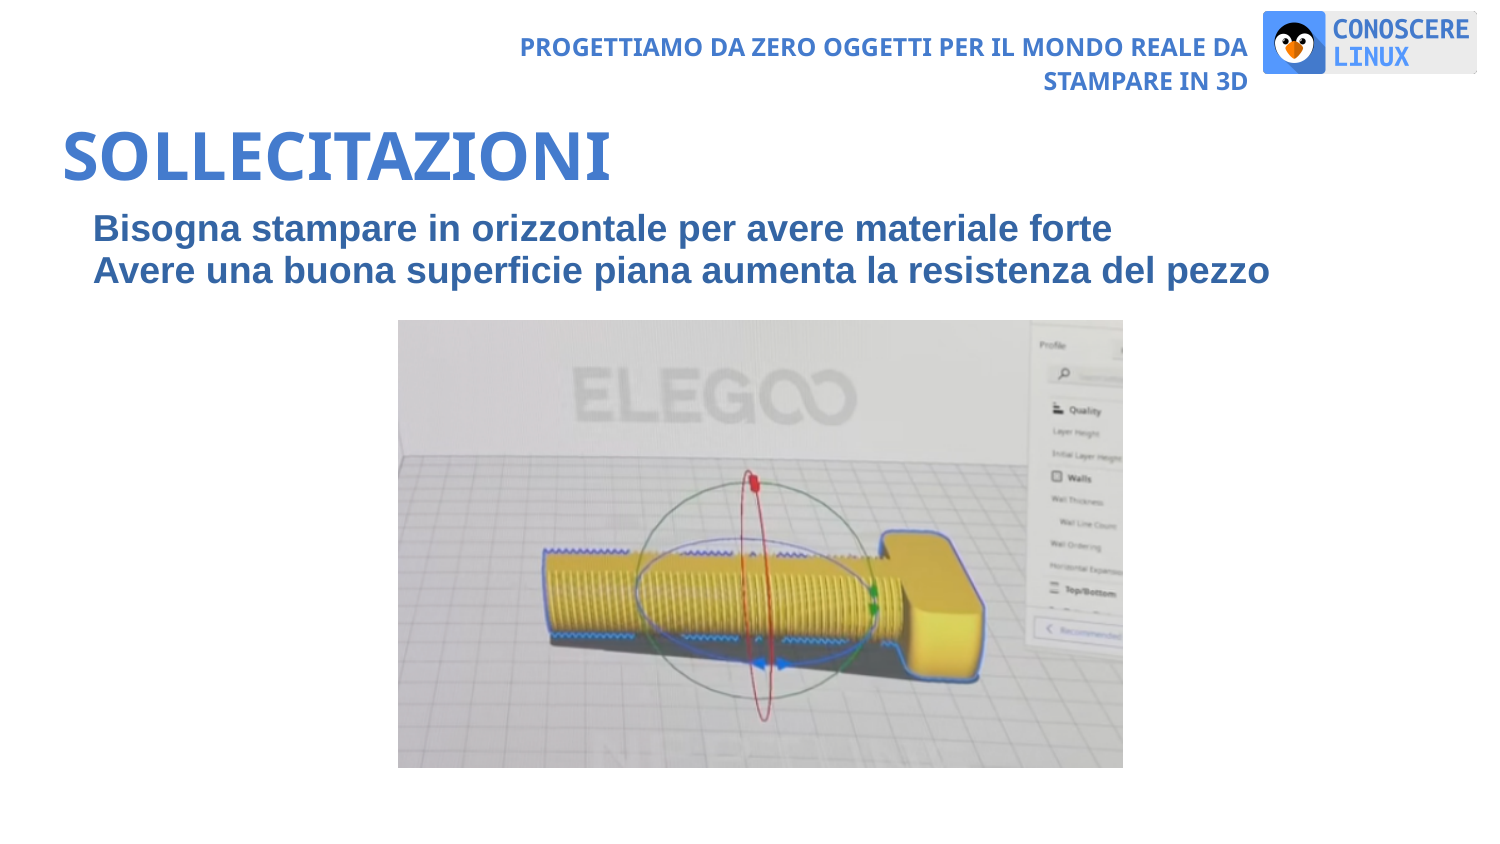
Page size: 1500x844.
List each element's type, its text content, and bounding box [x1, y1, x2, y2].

text_box PROGETTIAMO DA ZERO OGGETTI PER IL MONDO REALE DA STAMPARE IN 3D [437, 21, 1264, 91]
picture [1263, 11, 1477, 74]
text_box SOLLECITAZIONI [47, 102, 780, 260]
text_box Bisogna stampare in orizzontale per avere materiale forte Avere una buona superficie piana aumenta la resistenza del pezzo [78, 200, 1409, 523]
picture [398, 320, 1123, 768]
